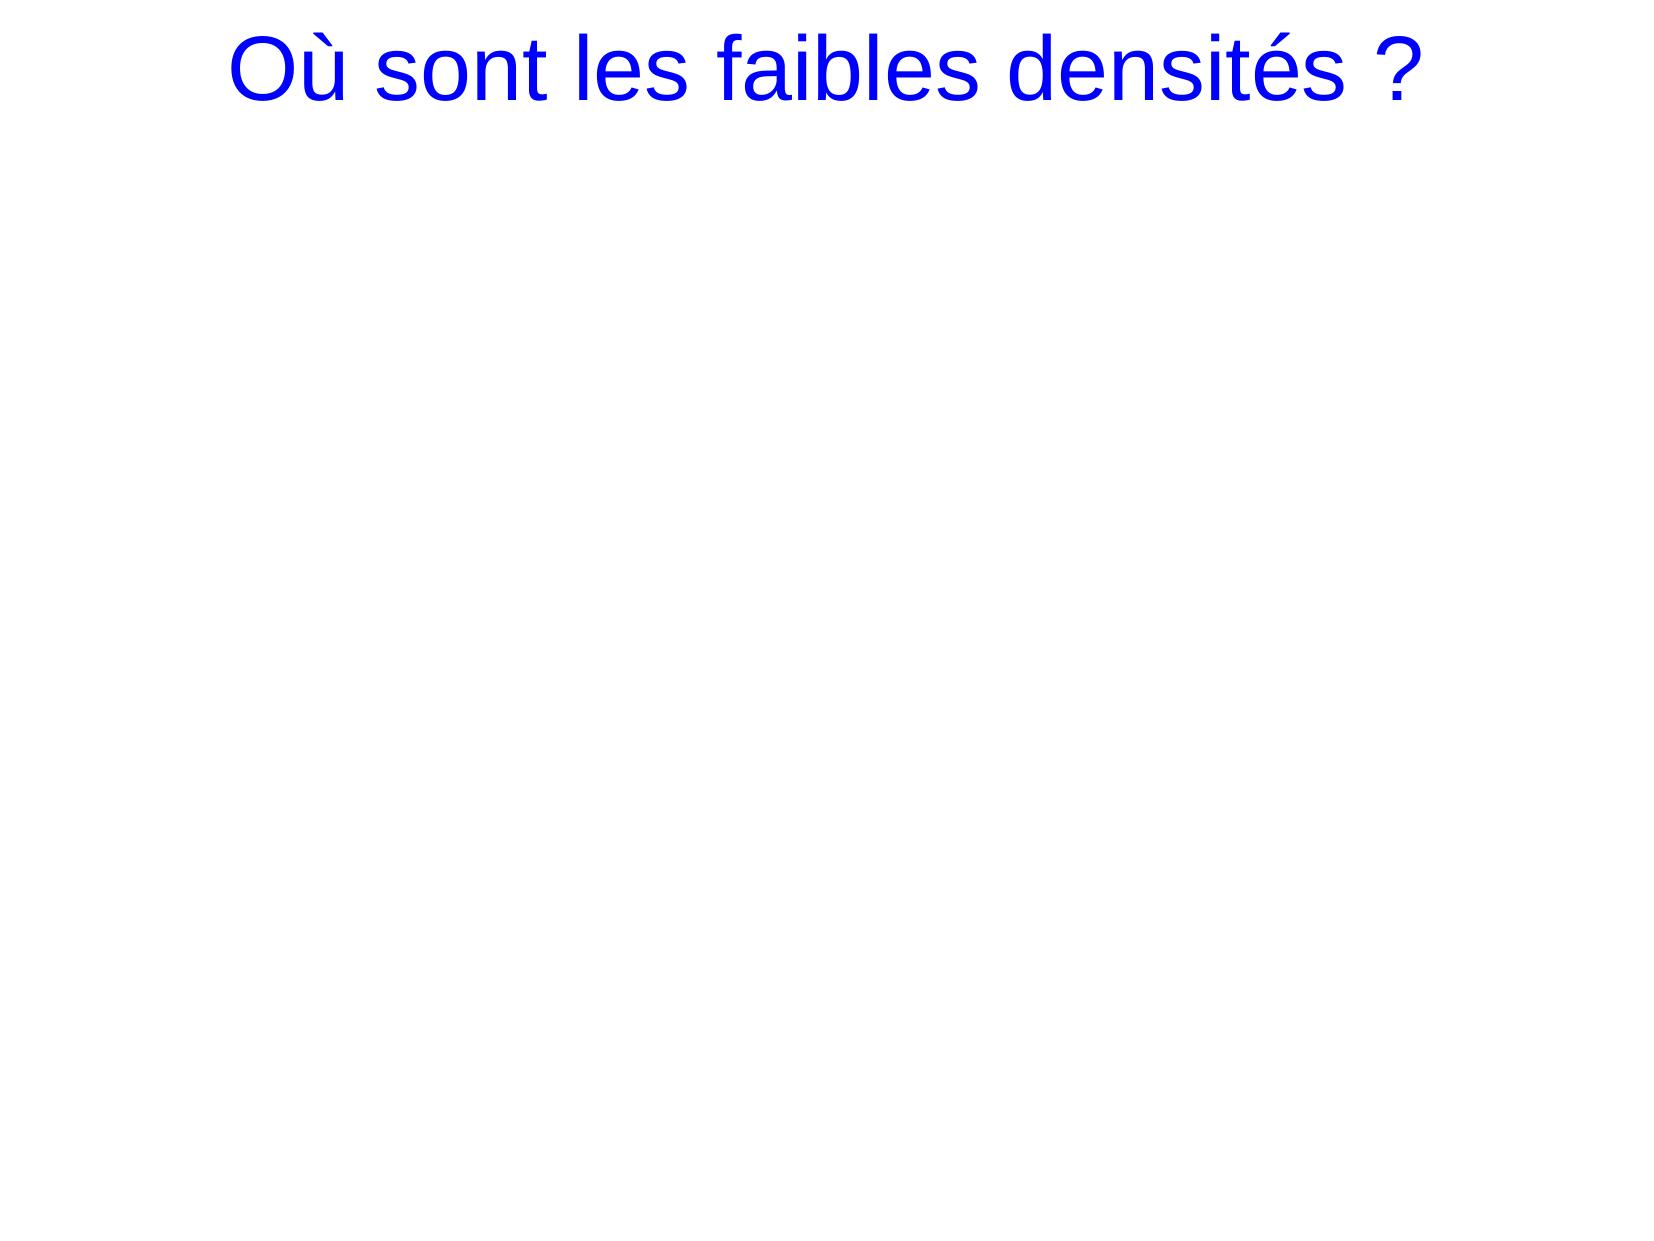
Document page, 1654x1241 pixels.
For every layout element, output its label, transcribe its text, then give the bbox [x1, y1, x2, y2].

title Où sont les faibles densités ? [82, 17, 1571, 121]
